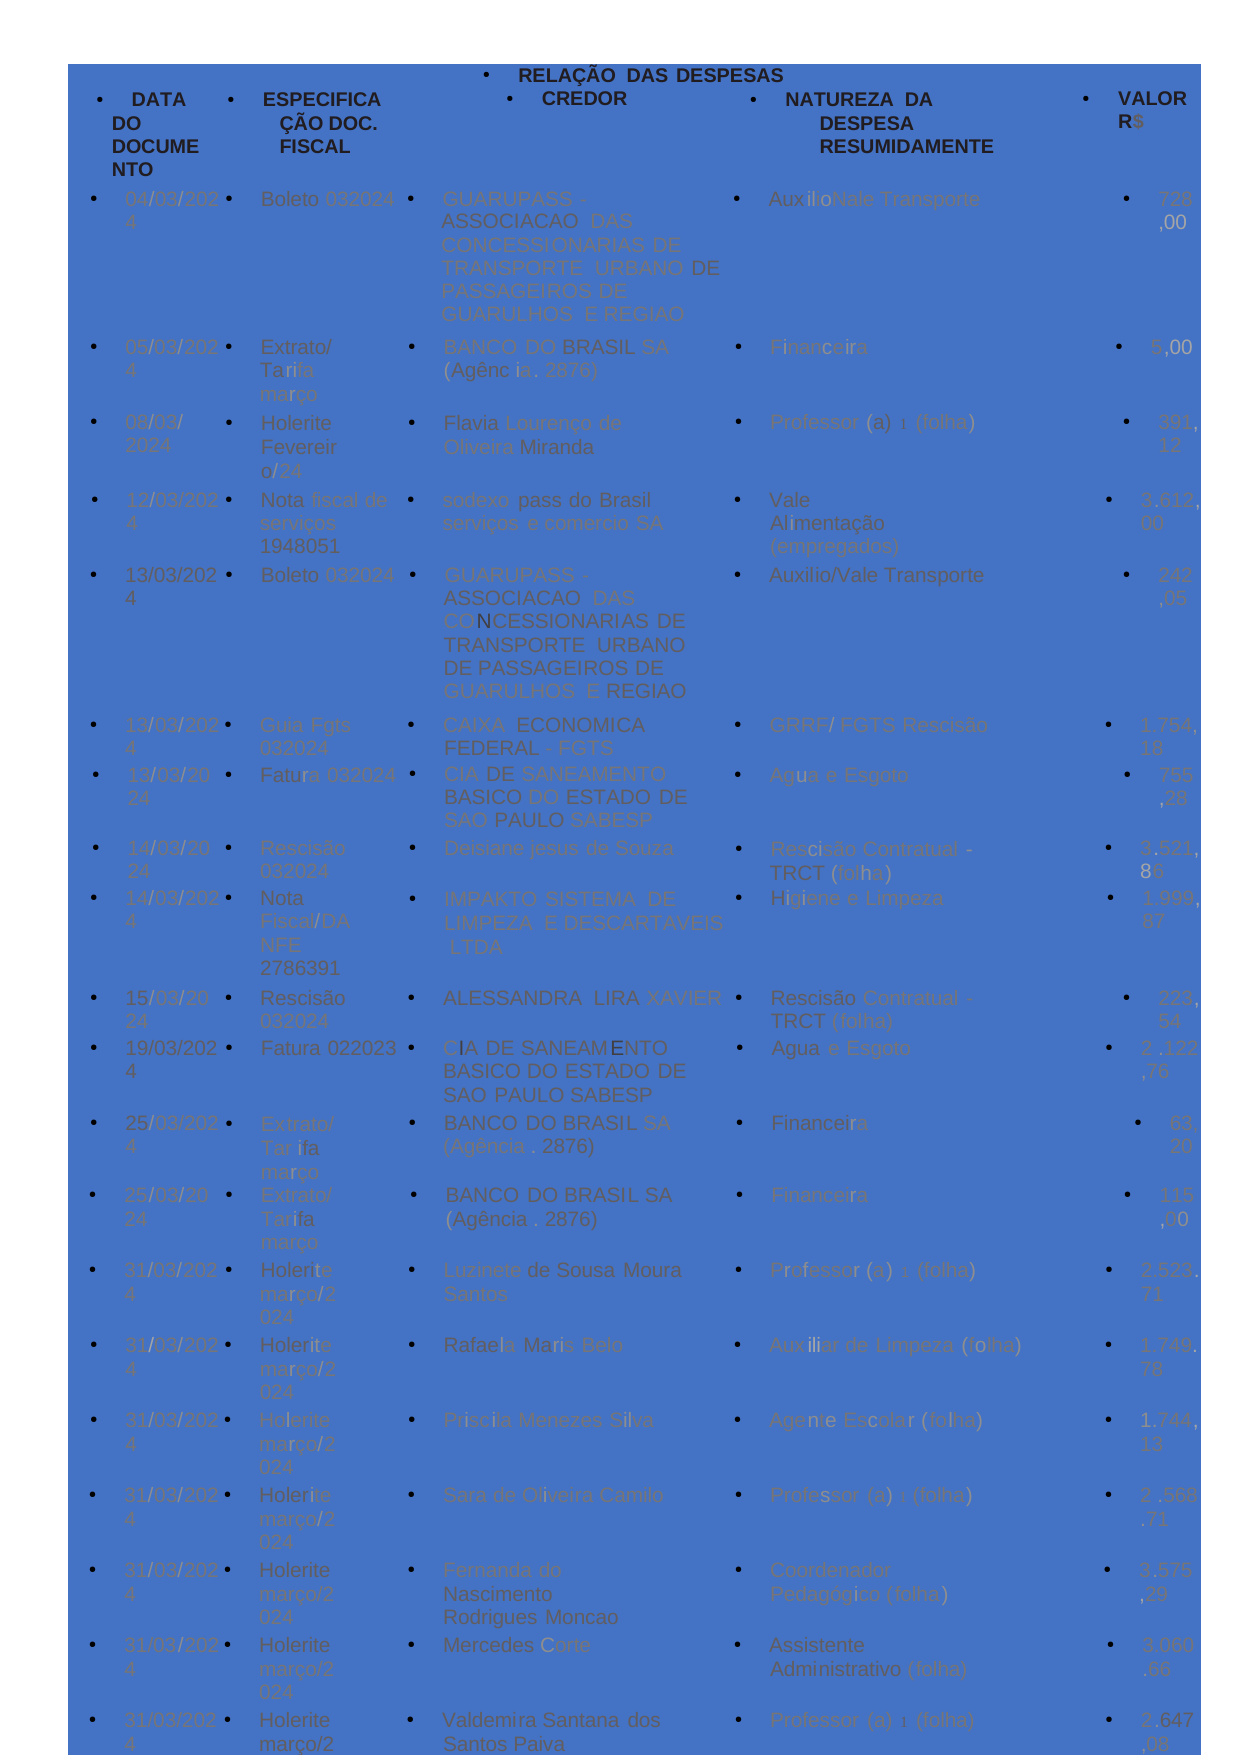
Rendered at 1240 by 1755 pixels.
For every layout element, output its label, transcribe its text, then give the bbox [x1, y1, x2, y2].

table_cell Rescisão 032024 [220, 837, 403, 887]
table_cell Rescisão Contratual - TRCT (folha) [730, 987, 1028, 1037]
table_cell Flavia Lourenço de Oliveira Miranda [403, 411, 730, 489]
table_cell 14/03/2024 [68, 887, 220, 987]
table_cell Luzinete de Sousa Moura Santos [403, 1259, 730, 1334]
table_cell ALESSANDRA LIRA XAVIER [403, 987, 730, 1037]
table_cell 3.575 ,29 [1028, 1559, 1201, 1634]
table_cell Professor (a) 1 (folha) [730, 1259, 1028, 1334]
table_cell 13/03/2024 [68, 764, 220, 837]
table_cell 13/03/2024 [68, 714, 220, 764]
table_cell 13/03/2024 [68, 564, 220, 714]
table_cell Holerite Fevereiro/24 [220, 411, 403, 489]
table_cell IMPAKTO SISTEMA DE LIMPEZA E DESCARTAVEIS LTDA [403, 887, 730, 987]
table_cell 63,20 [1028, 1112, 1201, 1184]
table_cell Financeira [730, 336, 1028, 411]
table_cell 2.647 ,08 [1028, 1709, 1201, 1755]
table_cell Fatura 022023 [220, 1037, 403, 1112]
table_cell AuxilioNale Transporte [730, 188, 1028, 336]
table_cell Fernanda do Nascimento Rodrigues Moncao [403, 1559, 730, 1634]
table_cell ESPECIFICAÇÃO DOC. FISCAL [220, 88, 403, 188]
table_cell 755 ,28 [1028, 764, 1201, 837]
table_cell 31/03/2024 [68, 1334, 220, 1409]
table_cell Rescisão Contratual - TRCT (folha) [730, 837, 1028, 887]
table_cell 19/03/2024 [68, 1037, 220, 1112]
table_cell BANCO DO BRASIL SA (Agência . 2876) [403, 1184, 730, 1259]
table_cell Nota fiscal de serviços 1948051 [220, 489, 403, 564]
table_cell Boleto 032024 [220, 564, 403, 714]
table_cell CIA DE SANEAMENTO BASICO DO ESTADO DE SAO PAULO SABESP [403, 764, 730, 837]
table_cell Professor (a) 1 (folha) [730, 1709, 1028, 1755]
table_cell 3.612,00 [1028, 489, 1201, 564]
table_cell 25/03/2024 [68, 1184, 220, 1259]
table_cell Boleto 032024 [220, 188, 403, 336]
table_cell 2.523.71 [1028, 1259, 1201, 1334]
table_cell Fatura 032024 [220, 764, 403, 837]
table_cell GRRF/ FGTS Rescisão [730, 714, 1028, 764]
table_cell 5,00 [1028, 336, 1201, 411]
table_cell Priscila Menezes Silva [403, 1409, 730, 1484]
table_cell 3.521,86 [1028, 837, 1201, 887]
table_cell 3.060.66 [1028, 1634, 1201, 1709]
table_cell Agua e Esgoto [730, 764, 1028, 837]
table_cell Auxilio/Vale Transporte [730, 564, 1028, 714]
table_cell DATA DO DOCUMENTO [68, 88, 220, 188]
table_header RELAÇÃO DAS DESPESAS [68, 64, 1201, 88]
table_cell 1.754,18 [1028, 714, 1201, 764]
table_cell Holerite março/2024 [220, 1634, 403, 1709]
table_cell 1.999,87 [1028, 887, 1201, 987]
table_cell Assistente Administrativo (folha) [730, 1634, 1028, 1709]
table_cell 25/03/2024 [68, 1112, 220, 1184]
table_cell 05/03/2024 [68, 336, 220, 411]
table_cell 2 .568.71 [1028, 1484, 1201, 1559]
table_cell 2 .122,76 [1028, 1037, 1201, 1112]
table_cell 115,00 [1028, 1184, 1201, 1259]
table_cell VALOR R$ [1028, 88, 1201, 188]
table_cell GUARUPASS - ASSOCIACAO DAS CONCESSIONARIAS DE TRANSPORTE URBANO DE PASSAGEIROS DE GUARULHOS E REGIAO [403, 564, 730, 714]
table_cell 12/03/2024 [68, 489, 220, 564]
table_cell 31/03/2024 [68, 1484, 220, 1559]
table_cell 242 ,05 [1028, 564, 1201, 714]
table_cell NATUREZA DA DESPESA RESUMIDAMENTE [730, 88, 1028, 188]
table_cell Vale Alimentação (empregados) [730, 489, 1028, 564]
table_cell Extrato/Tarifa março [220, 1184, 403, 1259]
table_cell Deisiane jesus de Souza [403, 837, 730, 887]
table_cell 31/03/2024 [68, 1709, 220, 1755]
table_cell 1.749.78 [1028, 1334, 1201, 1409]
table_cell CREDOR [403, 88, 730, 188]
table_cell CAIXA ECONOMICA FEDERAL - FGTS [403, 714, 730, 764]
table_cell 223,54 [1028, 987, 1201, 1037]
table_cell Holerite março/2024 [220, 1709, 403, 1755]
table_cell 1.744,13 [1028, 1409, 1201, 1484]
table_cell 31/03/2024 [68, 1409, 220, 1484]
table_cell Holerite março/2024 [220, 1409, 403, 1484]
table_cell 31/03/2024 [68, 1634, 220, 1709]
table_cell BANCO DO BRASIL SA (Agência . 2876) [403, 1112, 730, 1184]
table_cell Rescisão 032024 [220, 987, 403, 1037]
table_cell 15/03/2024 [68, 987, 220, 1037]
table_cell 14/03/2024 [68, 837, 220, 887]
table_cell Agua e Esgoto [730, 1037, 1028, 1112]
table_cell Financeira [730, 1184, 1028, 1259]
table_cell Extrato/Tar ifa março [220, 1112, 403, 1184]
table_cell 31/03/2024 [68, 1259, 220, 1334]
table_cell sodexo pass do Brasil serviços e comercio SA [403, 489, 730, 564]
table_cell Professor (a) 1 (folha) [730, 411, 1028, 489]
table_cell Valdemira Santana dos Santos Paiva [403, 1709, 730, 1755]
table_cell Nota Fiscal/DANFE 2786391 [220, 887, 403, 987]
table_cell Rafaela Maris Belo [403, 1334, 730, 1409]
table_cell Holerite março/2024 [220, 1259, 403, 1334]
table_cell CIA DE SANEAMENTO BASICO DO ESTADO DE SAO PAULO SABESP [403, 1037, 730, 1112]
table_cell 391,12 [1028, 411, 1201, 489]
table_cell Auxiliar de Limpeza (folha) [730, 1334, 1028, 1409]
table_cell BANCO DO BRASIL SA (Agênc ia. 2876) [403, 336, 730, 411]
table_cell Mercedes Corte [403, 1634, 730, 1709]
table_cell Coordenador Pedagógico (folha) [730, 1559, 1028, 1634]
table_cell Extrato/Tarifa março [220, 336, 403, 411]
table_cell Professor (a) 1 (folha) [730, 1484, 1028, 1559]
table_cell Guia Fgts 032024 [220, 714, 403, 764]
table_cell Higiene e Limpeza [730, 887, 1028, 987]
table_cell Holerite março/2024 [220, 1559, 403, 1634]
table_cell 728 ,00 [1028, 188, 1201, 336]
table_cell 31/03/2024 [68, 1559, 220, 1634]
table_cell Agente Escolar (folha) [730, 1409, 1028, 1484]
table_cell Sara de Oliveira Camilo [403, 1484, 730, 1559]
table_cell Holerite março/2024 [220, 1334, 403, 1409]
table_cell 08/03/ 2024 [68, 411, 220, 489]
table_cell Holerite março/2024 [220, 1484, 403, 1559]
table_cell 04/03/2024 [68, 188, 220, 336]
table_cell Financeira [730, 1112, 1028, 1184]
table_cell GUARUPASS - ASSOCIACAO DAS CONCESSIONARIAS DE TRANSPORTE URBANO DE PASSAGEIROS DE GUARULHOS E REGIAO [403, 188, 730, 336]
